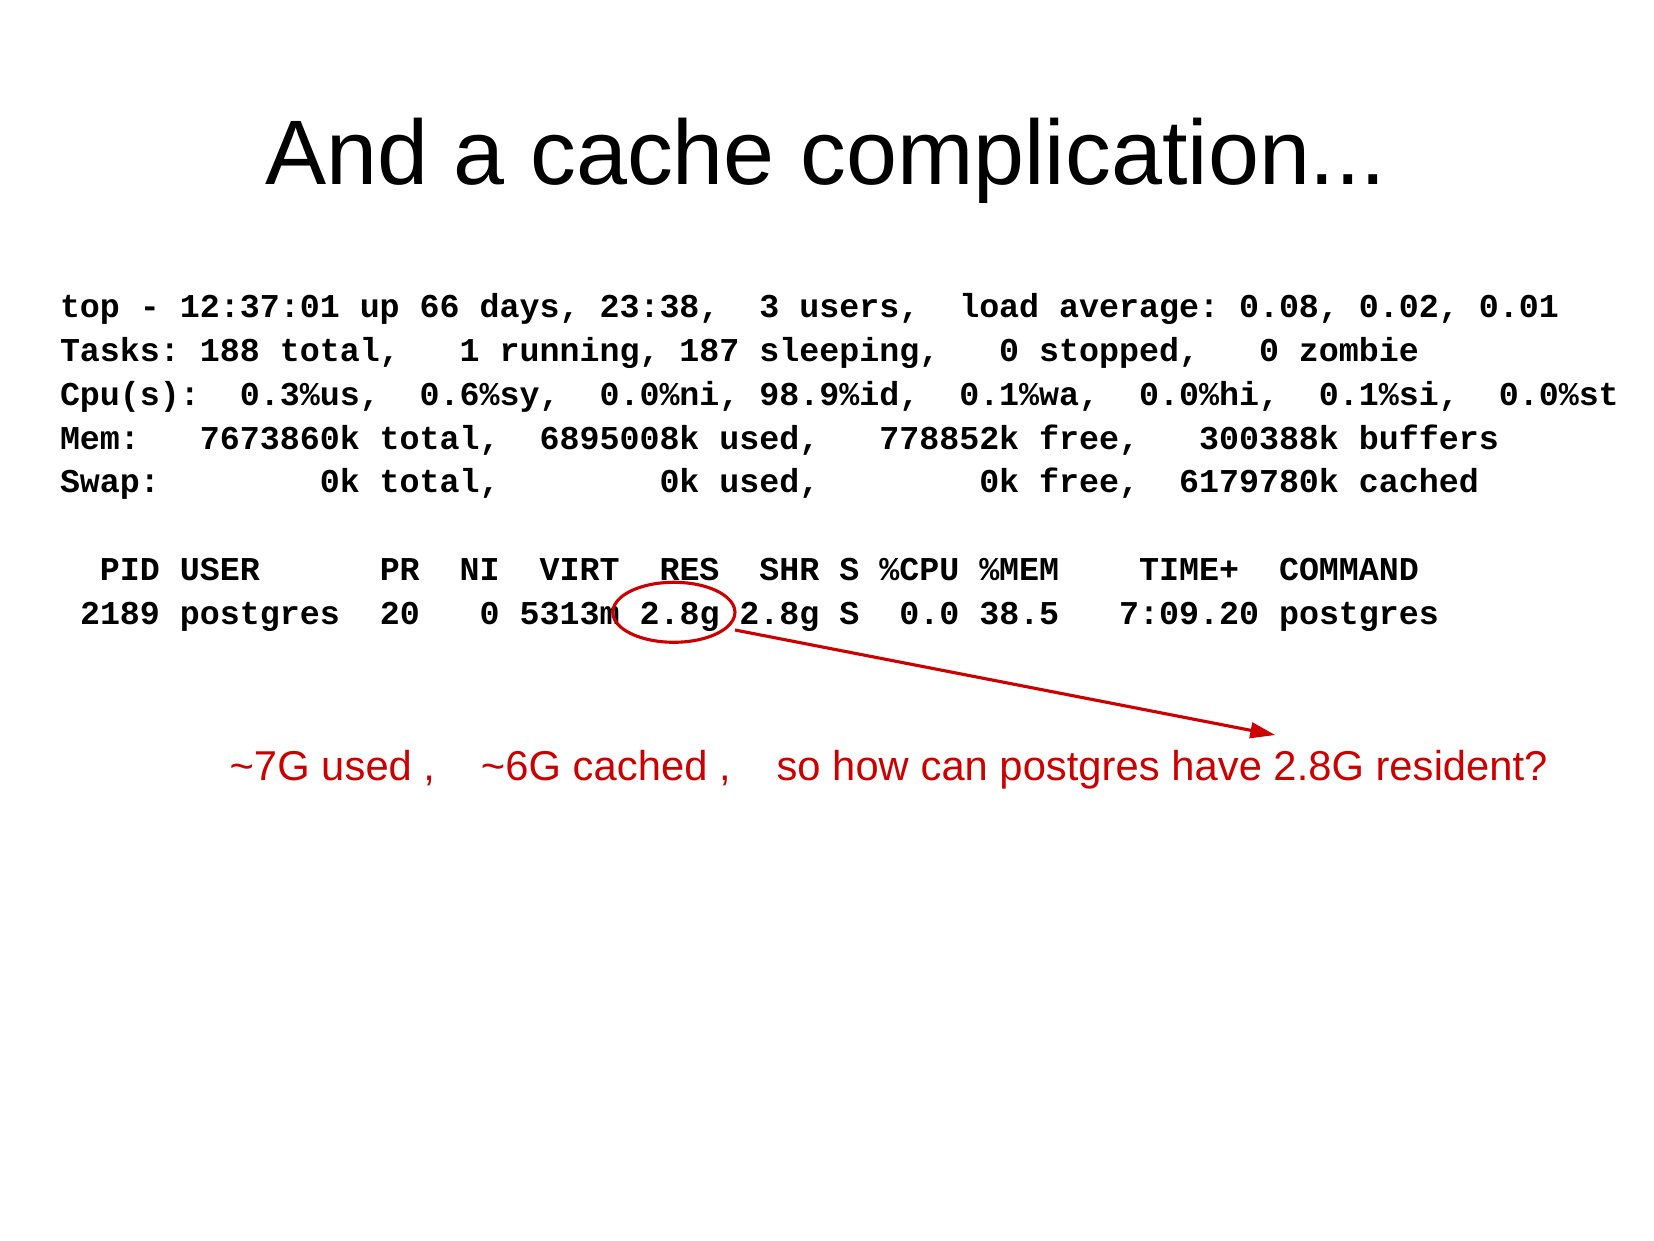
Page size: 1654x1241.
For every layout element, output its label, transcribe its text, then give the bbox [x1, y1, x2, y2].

text_box ~7G used , ~6G cached , so how can postgres have 2.8G resident? [214, 735, 1563, 797]
list top - 12:37:01 up 66 days, 23:38, 3 users, load average: 0.08, 0.02, 0.01 Tasks: 188 total, 1 running, 187 sleeping, 0 stopped, 0 zombie Cpu(s): 0.3%us, 0.6%sy, 0.0%ni, 98.9%id, 0.1%wa, 0.0%hi, 0.1%si, 0.0%st Mem: 7673860k total, 6895008k used, 778852k free, 300388k buffers Swap: 0k total, 0k used, 0k free, 6179780k cached PID USER PR NI VIRT RES SHR S %CPU %MEM TIME+ COMMAND 2189 postgres 20 0 5313m 2.8g 2.8g S 0.0 38.5 7:09.20 postgres [60, 290, 1636, 681]
title And a cache complication... [82, 49, 1571, 257]
